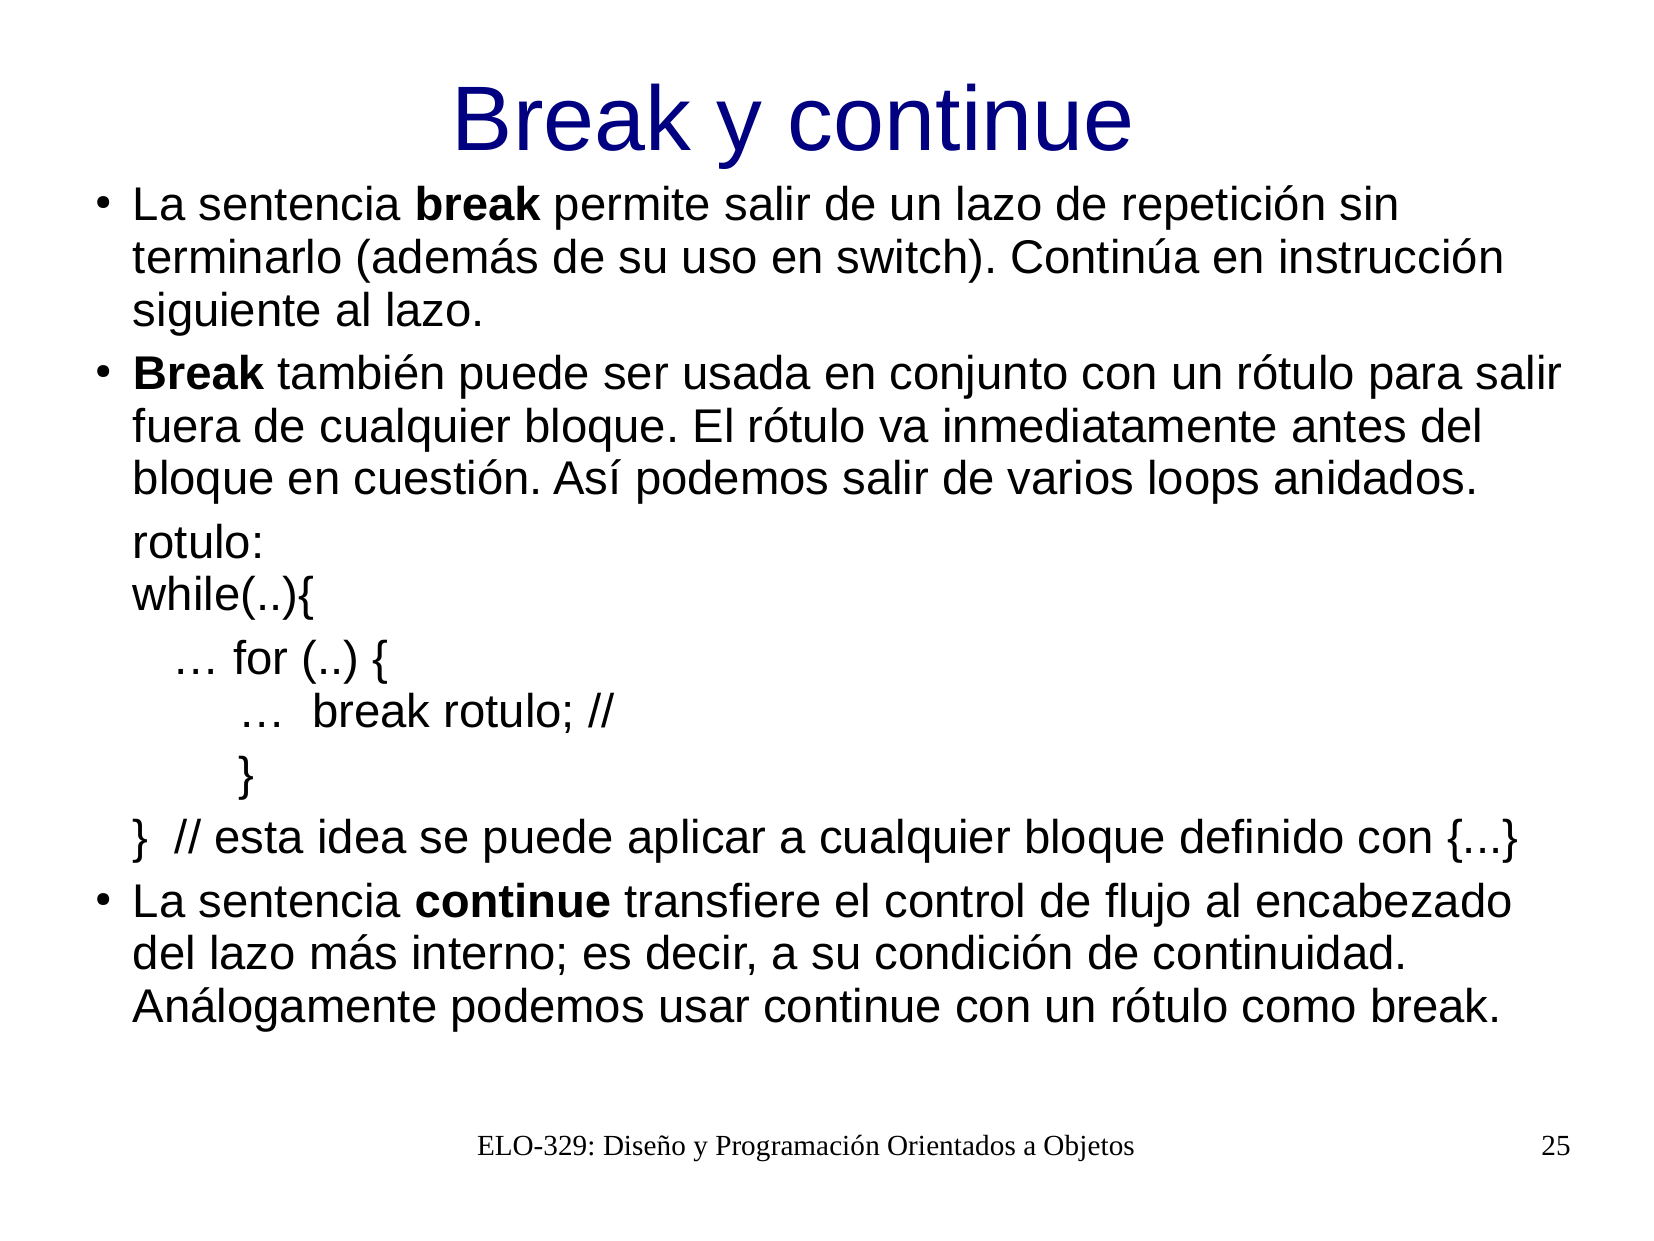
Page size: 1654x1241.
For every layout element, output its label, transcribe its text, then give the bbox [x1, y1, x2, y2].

title Break y continue [82, 56, 1571, 177]
list La sentencia break permite salir de un lazo de repetición sin terminarlo (además de su uso en switch). Continúa en instrucción siguiente al lazo. Break también puede ser usada en conjunto con un rótulo para salir fuera de cualquier bloque. El rótulo va inmediatamente antes del bloque en cuestión. Así podemos salir de varios loops anidados. rotulo: while(..){ … for (..) { … break rotulo; // } } // esta idea se puede aplicar a cualquier bloque definido con {...} La sentencia continue transfiere el control de flujo al encabezado del lazo más interno; es decir, a su condición de continuidad. Análogamente podemos usar continue con un rótulo como break. [82, 177, 1571, 1078]
